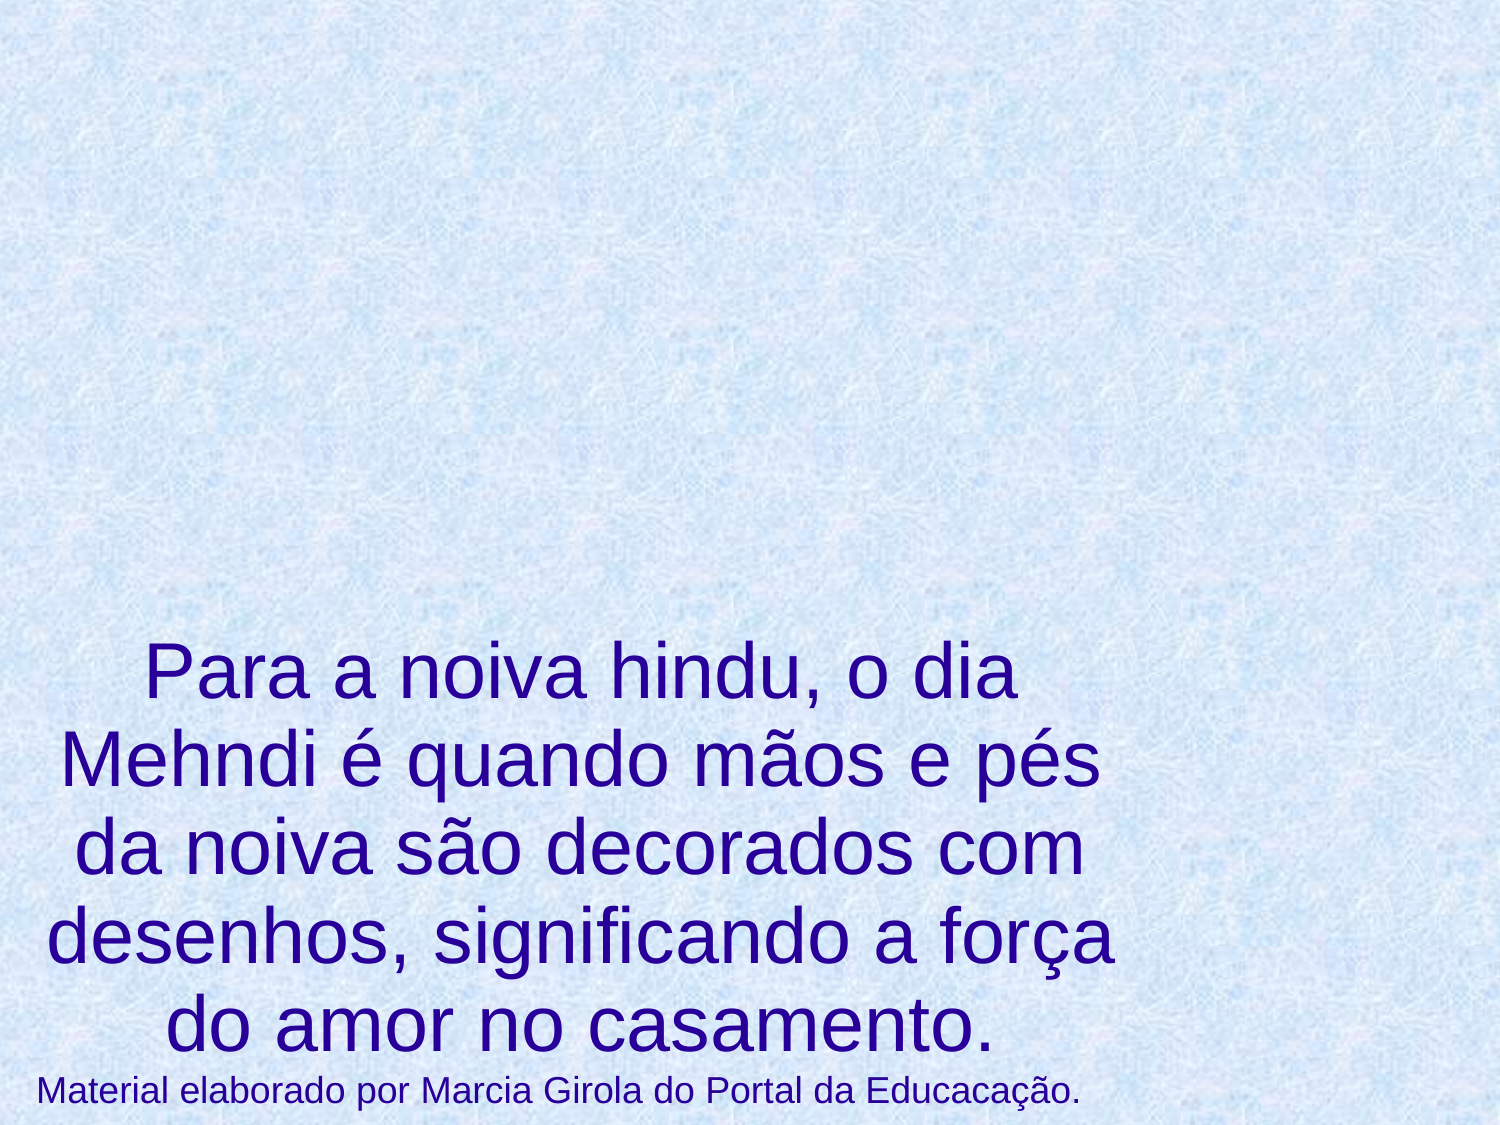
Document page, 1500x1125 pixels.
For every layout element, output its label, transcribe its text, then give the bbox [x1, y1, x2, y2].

text_box Material elaborado por Marcia Girola do Portal da Educacação. [21, 1058, 1107, 1119]
picture [0, 0, 1500, 1125]
text_box Para a noiva hindu, o dia Mehndi é quando mãos e pés da noiva são decorados com desenhos, significando a força do amor no casamento. [10, 620, 1152, 1125]
